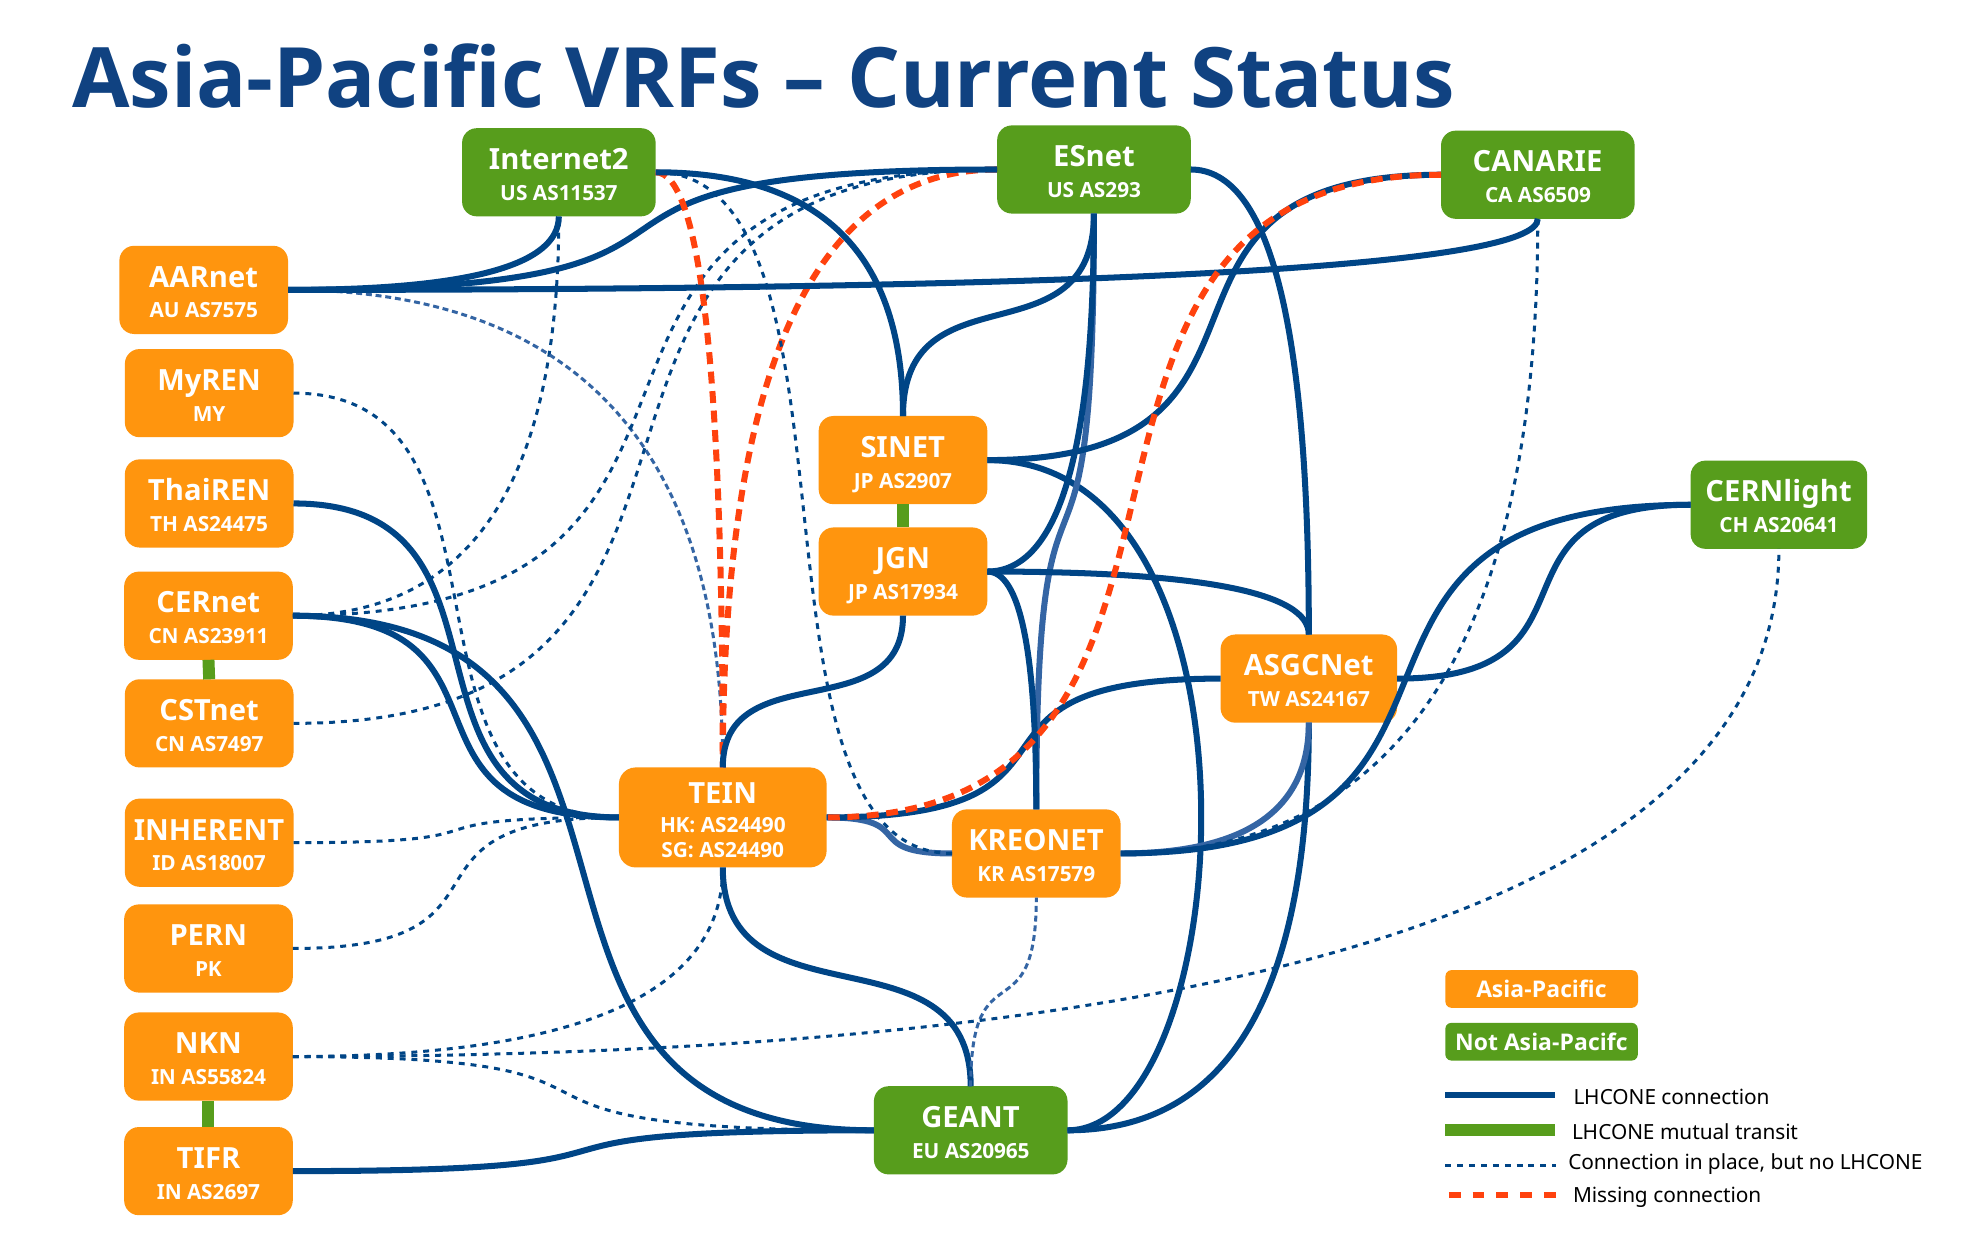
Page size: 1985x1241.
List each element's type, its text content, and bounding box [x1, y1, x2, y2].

text_box NKN IN AS55824 [124, 1012, 293, 1101]
text_box Connection in place, but no LHCONE [1553, 1140, 1970, 1212]
text_box Not Asia-Pacifc [1445, 1022, 1638, 1061]
text_box CSTnet CN AS7497 [124, 679, 294, 768]
text_box CERNlight CH AS20641 [1690, 460, 1868, 549]
text_box SINET JP AS2907 [818, 415, 988, 505]
text_box LHCONE mutual transit [1557, 1110, 1867, 1154]
text_box JGN JP AS17934 [818, 527, 988, 616]
text_box LHCONE connection [1558, 1075, 1868, 1119]
text_box INHERENT ID AS18007 [124, 798, 294, 887]
text_box PERN PK [124, 904, 293, 993]
text_box Missing connection [1558, 1173, 1910, 1238]
text_box ASGCNet TW AS24167 [1220, 634, 1398, 723]
text_box KREONET KR AS17579 [951, 809, 1121, 898]
text_box CERnet CN AS23911 [124, 571, 293, 660]
text_box CANARIE CA AS6509 [1441, 166, 1635, 219]
text_box TEIN HK: AS24490 SG: AS24490 [618, 767, 827, 868]
text_box AARnet AU AS7575 [119, 245, 289, 335]
text_box Asia-Pacific [1445, 970, 1639, 1008]
title Asia-Pacific VRFs – Current Status [72, 0, 1834, 166]
text_box MyREN MY [124, 349, 294, 438]
text_box Internet2 US AS11537 [462, 166, 656, 217]
text_box ThaiREN TH AS24475 [124, 459, 294, 548]
text_box TIFR IN AS2697 [124, 1127, 293, 1216]
text_box ESnet US AS293 [997, 166, 1191, 214]
text_box GEANT EU AS20965 [873, 1086, 1068, 1175]
